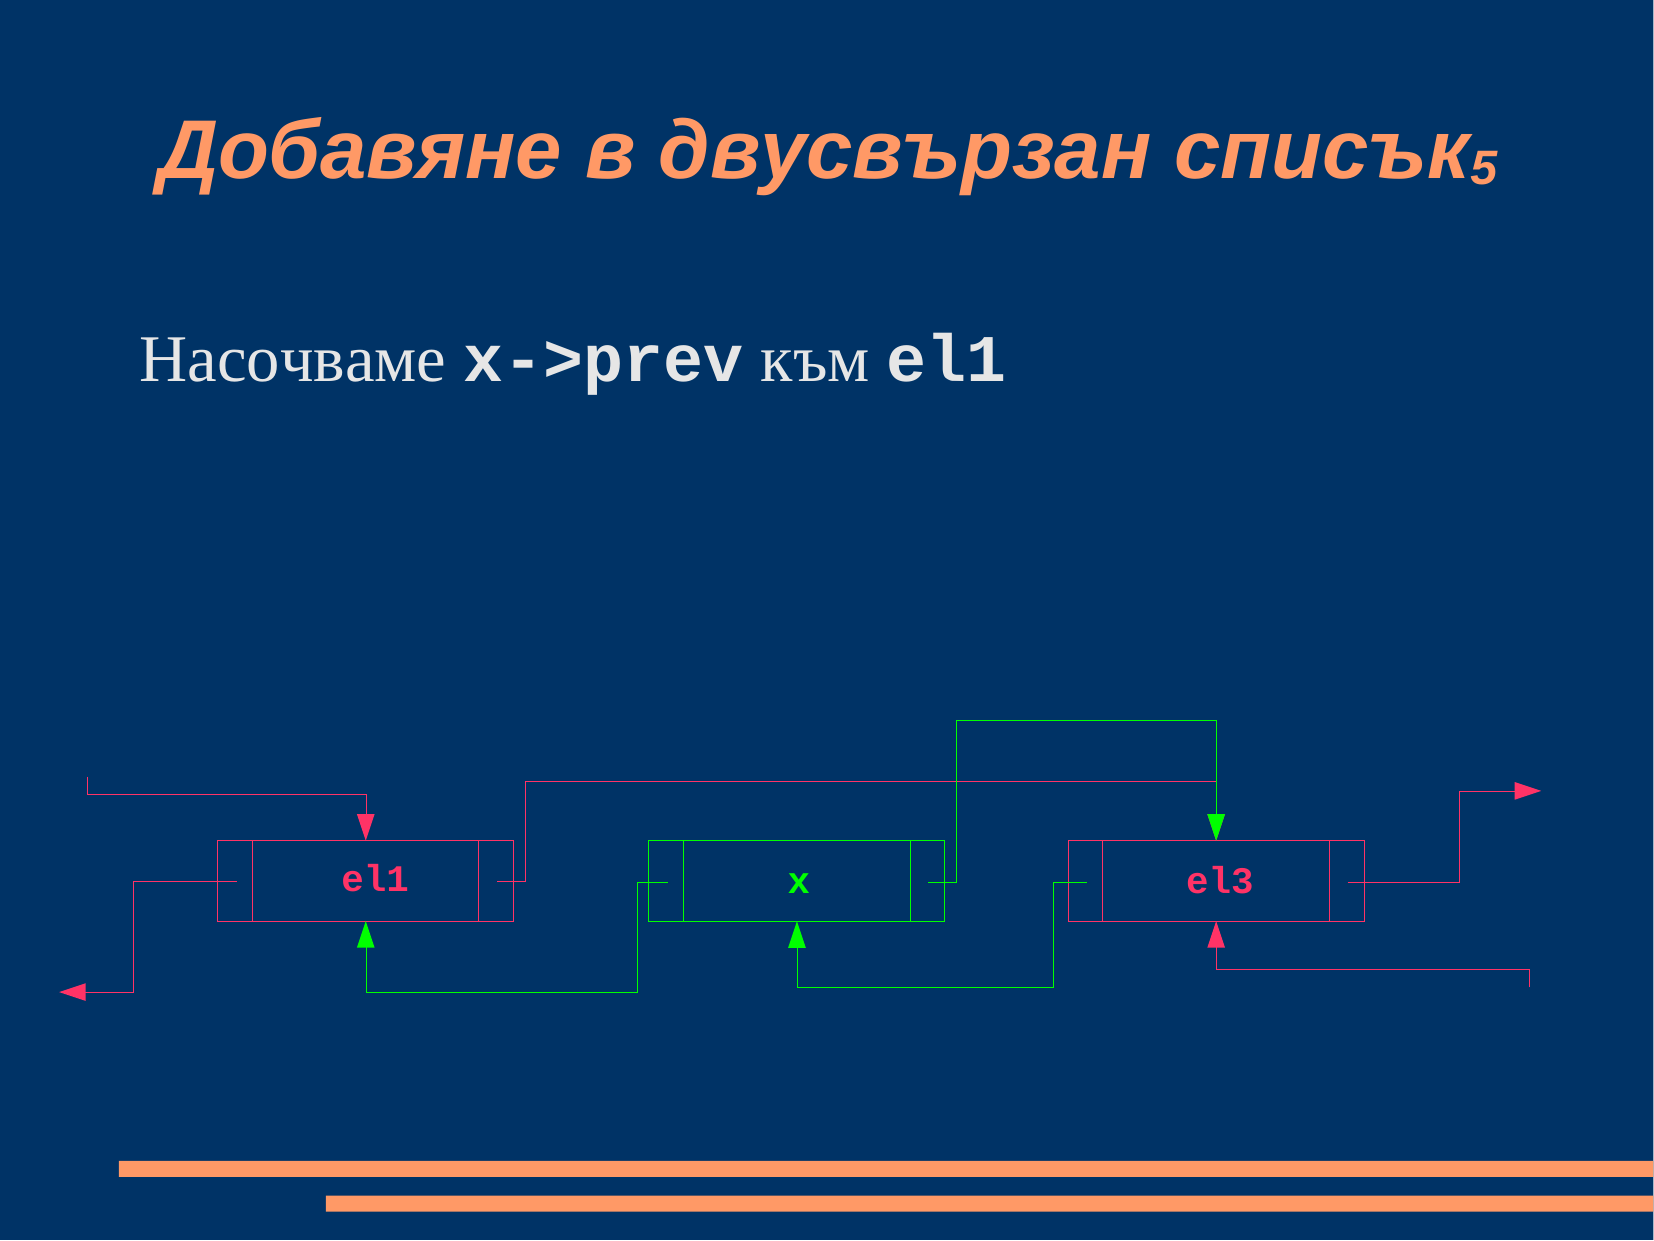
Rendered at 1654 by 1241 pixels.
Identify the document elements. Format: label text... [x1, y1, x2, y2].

list Насочваме x->prev към el1 [121, 322, 1561, 1133]
title Добавяне в двусвързан списък5 [121, 46, 1534, 254]
text_box x [667, 852, 929, 913]
